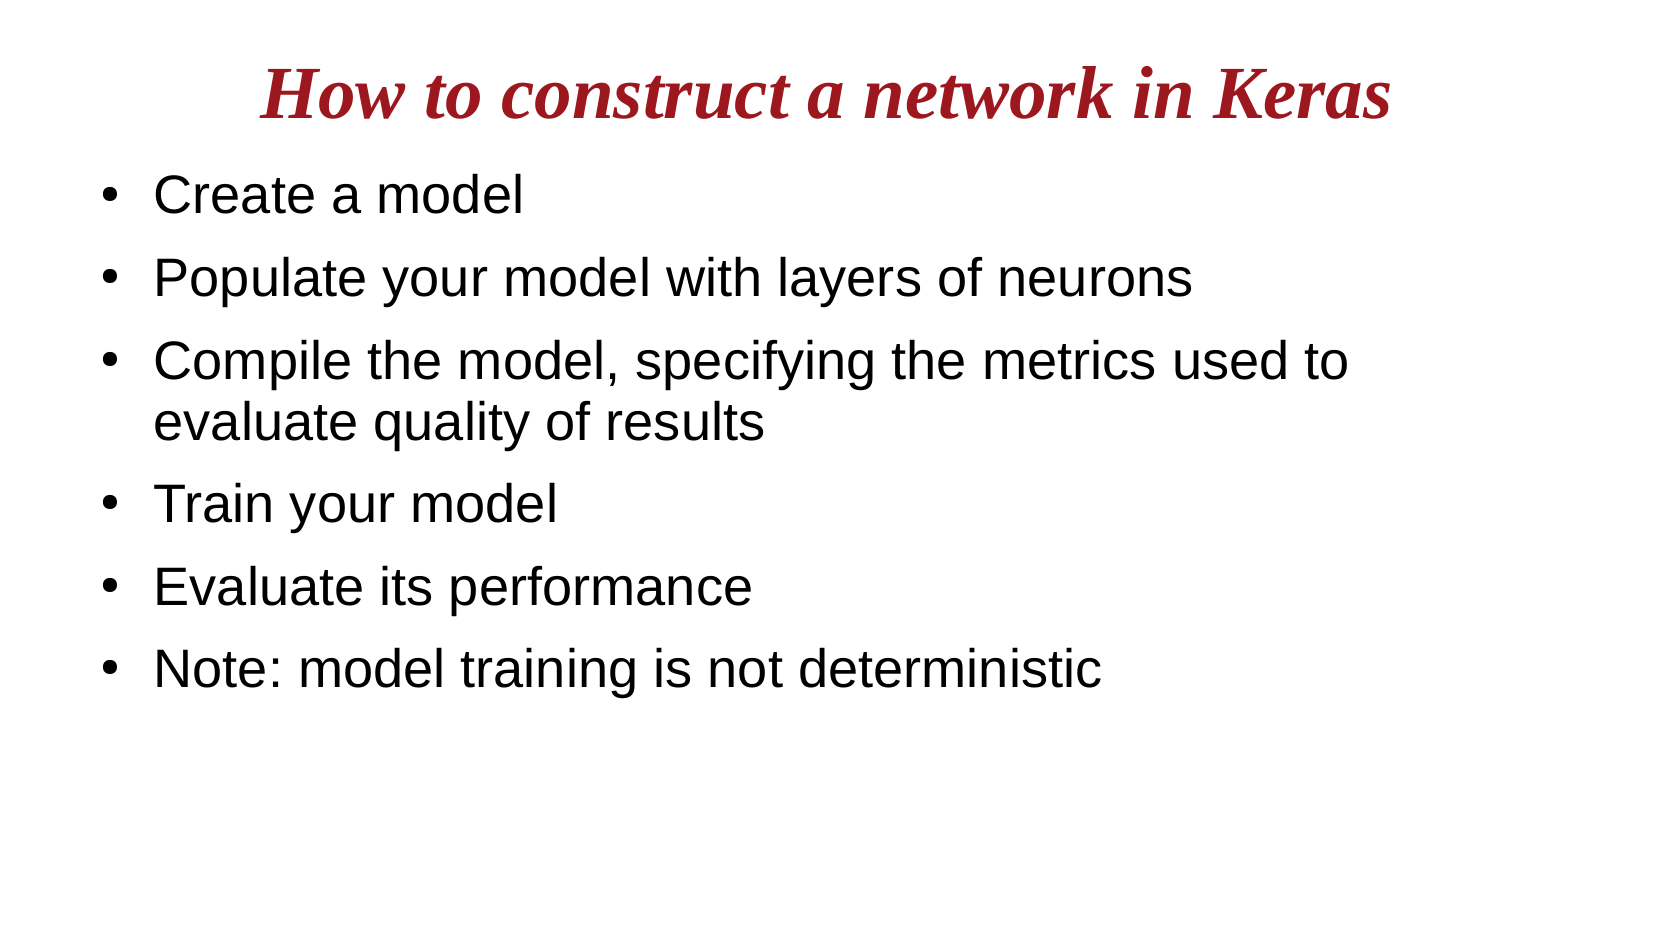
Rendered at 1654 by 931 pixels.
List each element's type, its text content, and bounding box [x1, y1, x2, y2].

list Create a model Populate your model with layers of neurons Compile the model, specifying the metrics used to evaluate quality of results Train your model Evaluate its performance Note: model training is not deterministic [82, 165, 1571, 826]
title How to construct a network in Keras [82, 37, 1571, 151]
